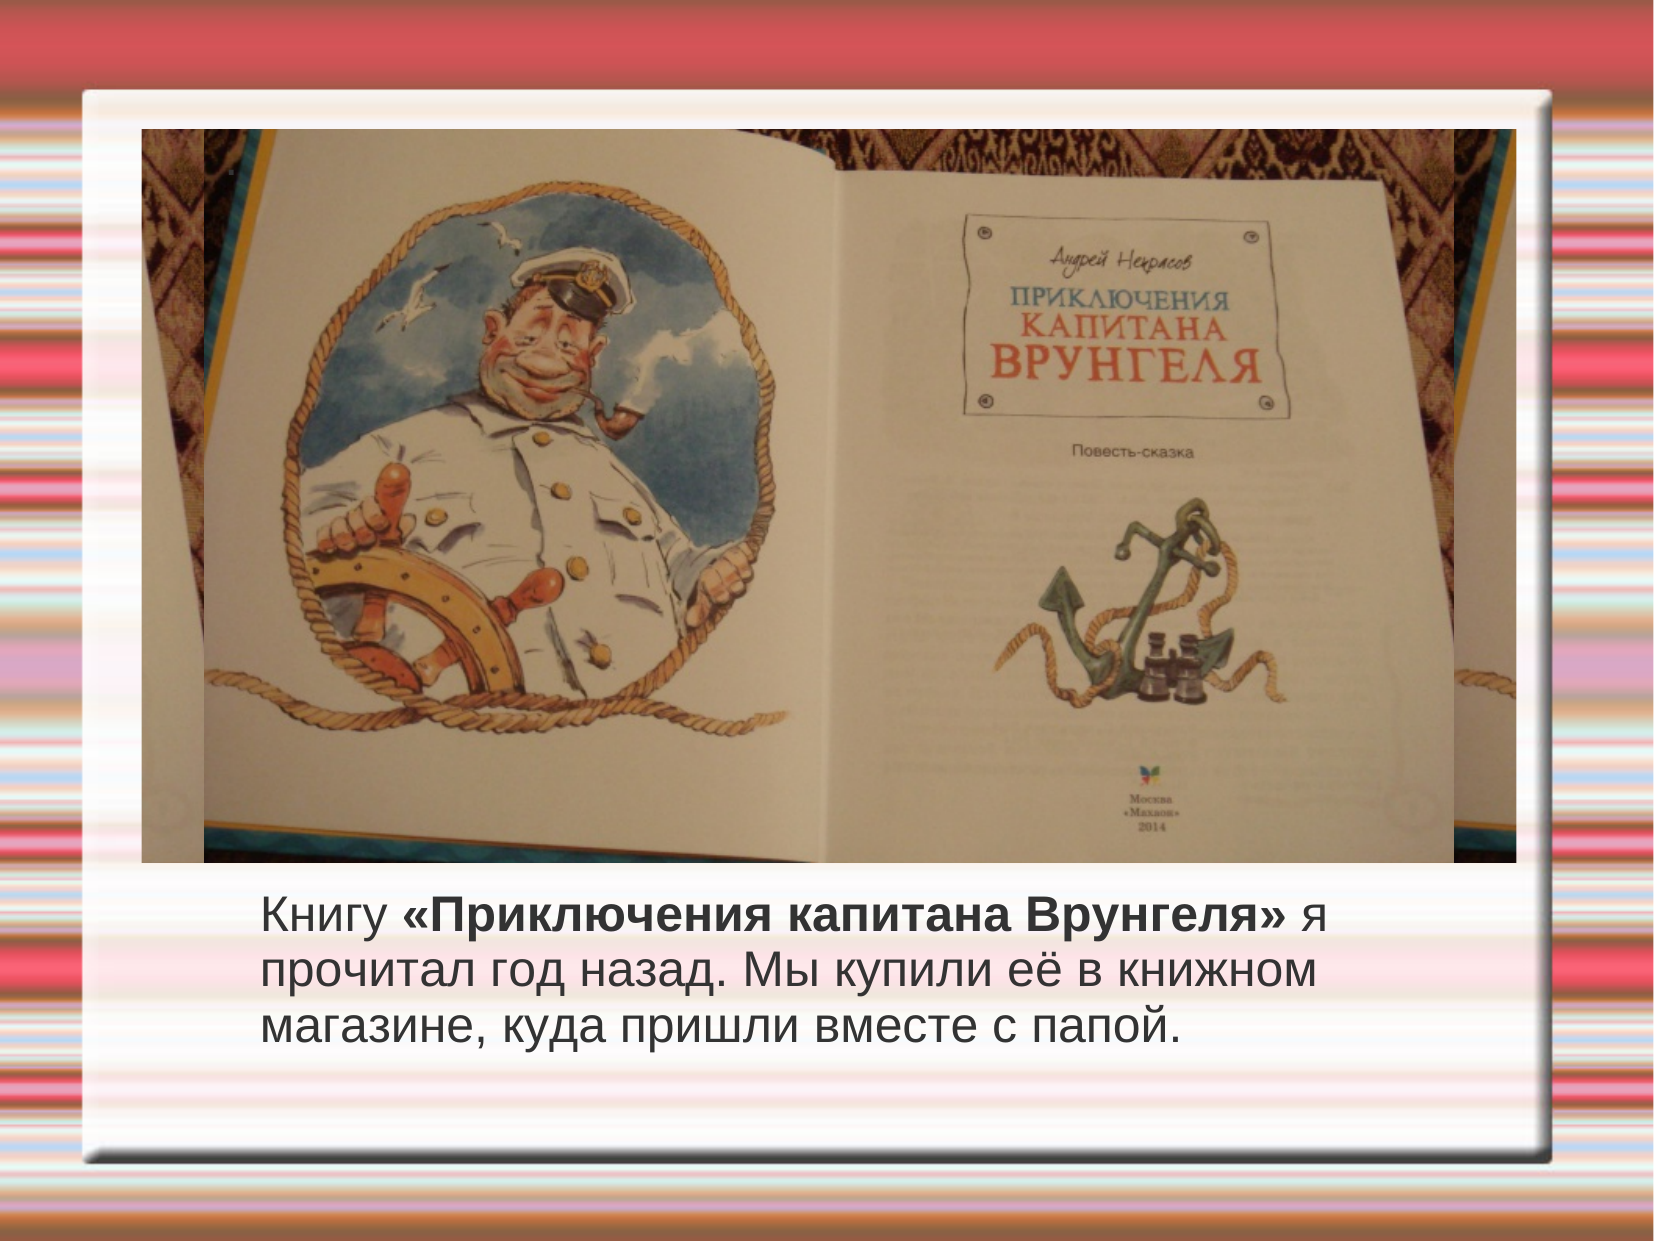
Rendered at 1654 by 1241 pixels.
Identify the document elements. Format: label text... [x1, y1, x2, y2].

picture [0, 0, 1654, 1241]
list . [141, 129, 1517, 863]
list Книгу «Приключения капитана Врунгеля» я прочитал год назад. Мы купили её в книжном магазине, куда пришли вместе с папой. [177, 885, 1524, 1141]
